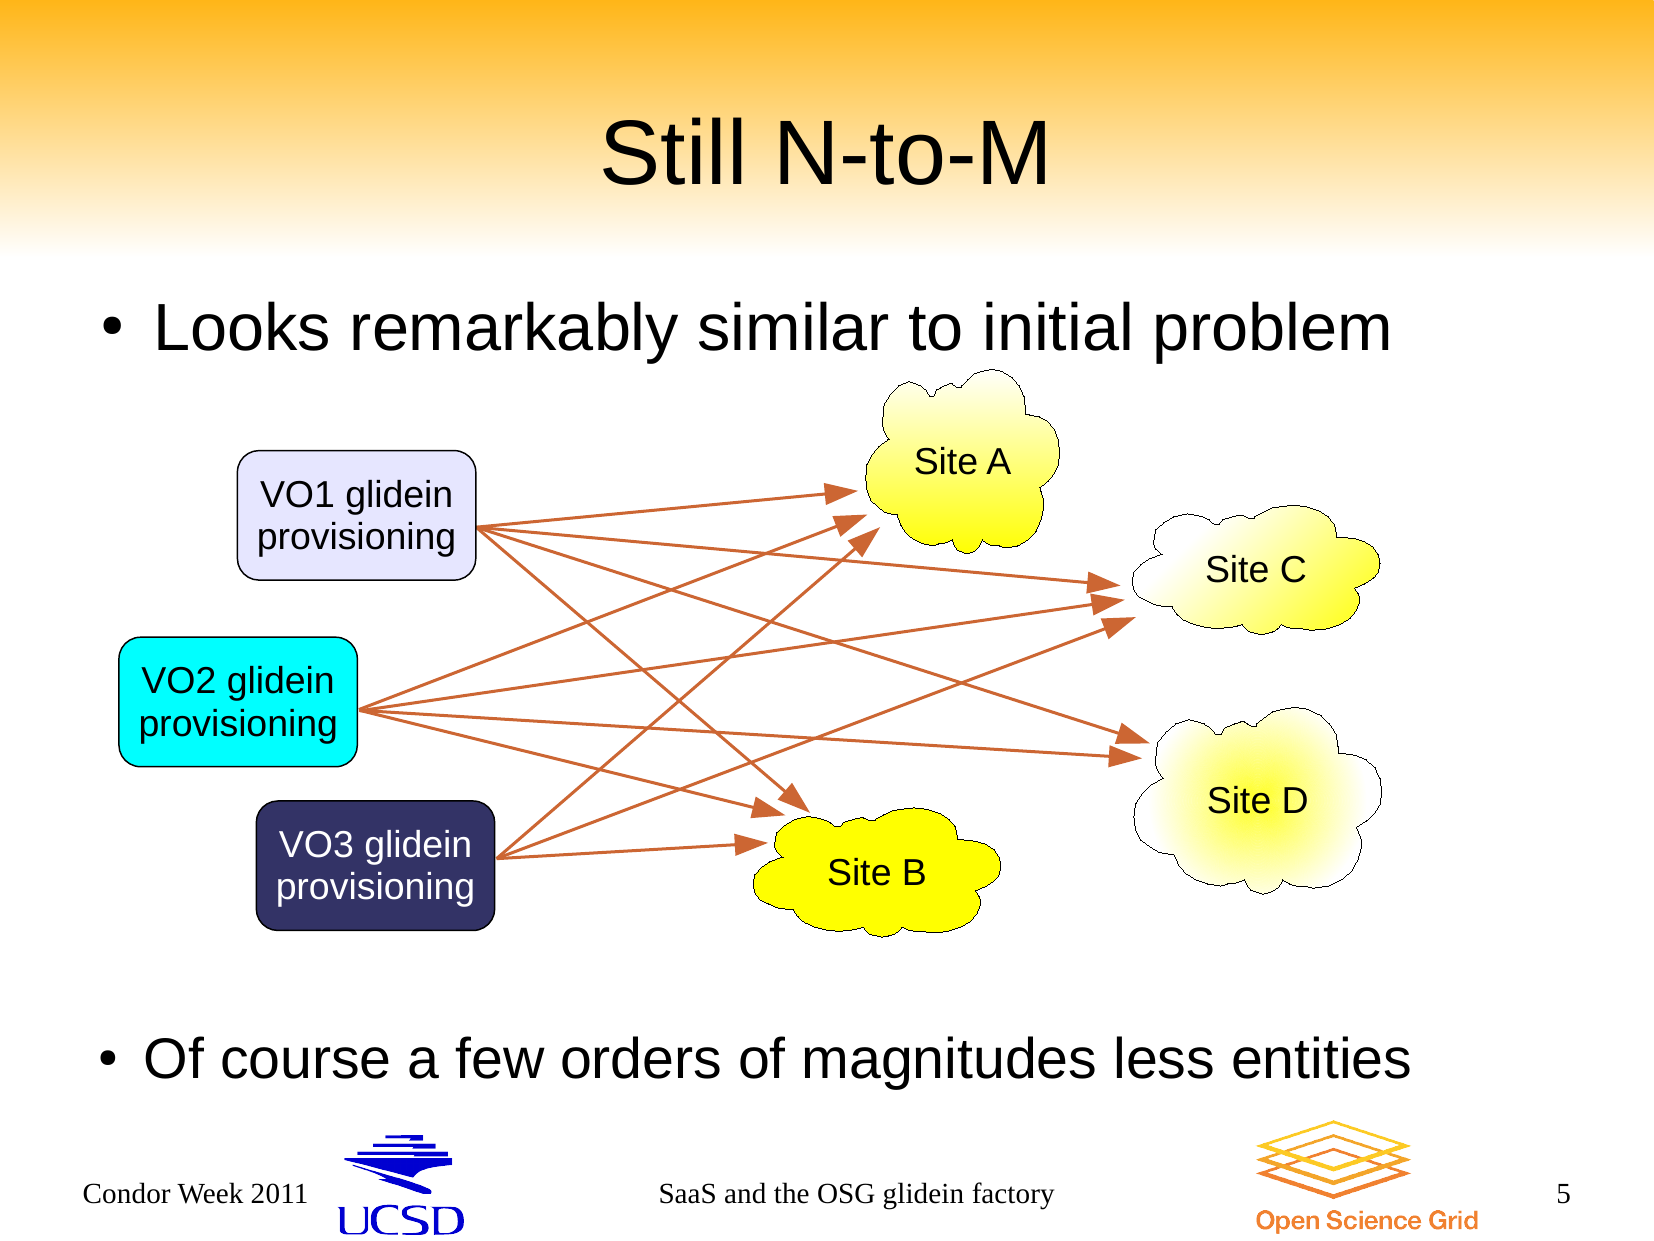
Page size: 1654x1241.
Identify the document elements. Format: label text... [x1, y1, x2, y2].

title Still N-to-M [82, 56, 1571, 250]
list Looks remarkably similar to initial problem [82, 290, 1571, 1026]
text_box VO3 glidein provisioning [256, 800, 495, 931]
text_box Site A [865, 369, 1060, 554]
text_box Site B [753, 807, 1001, 938]
picture [337, 1139, 464, 1235]
text_box Site C [1132, 505, 1381, 635]
text_box VO2 glidein provisioning [118, 637, 358, 767]
text_box Site D [1133, 707, 1382, 895]
picture [1255, 1139, 1478, 1234]
text_box VO1 glidein provisioning [237, 450, 476, 581]
list Of course a few orders of magnitudes less entities [82, 1026, 1571, 1139]
